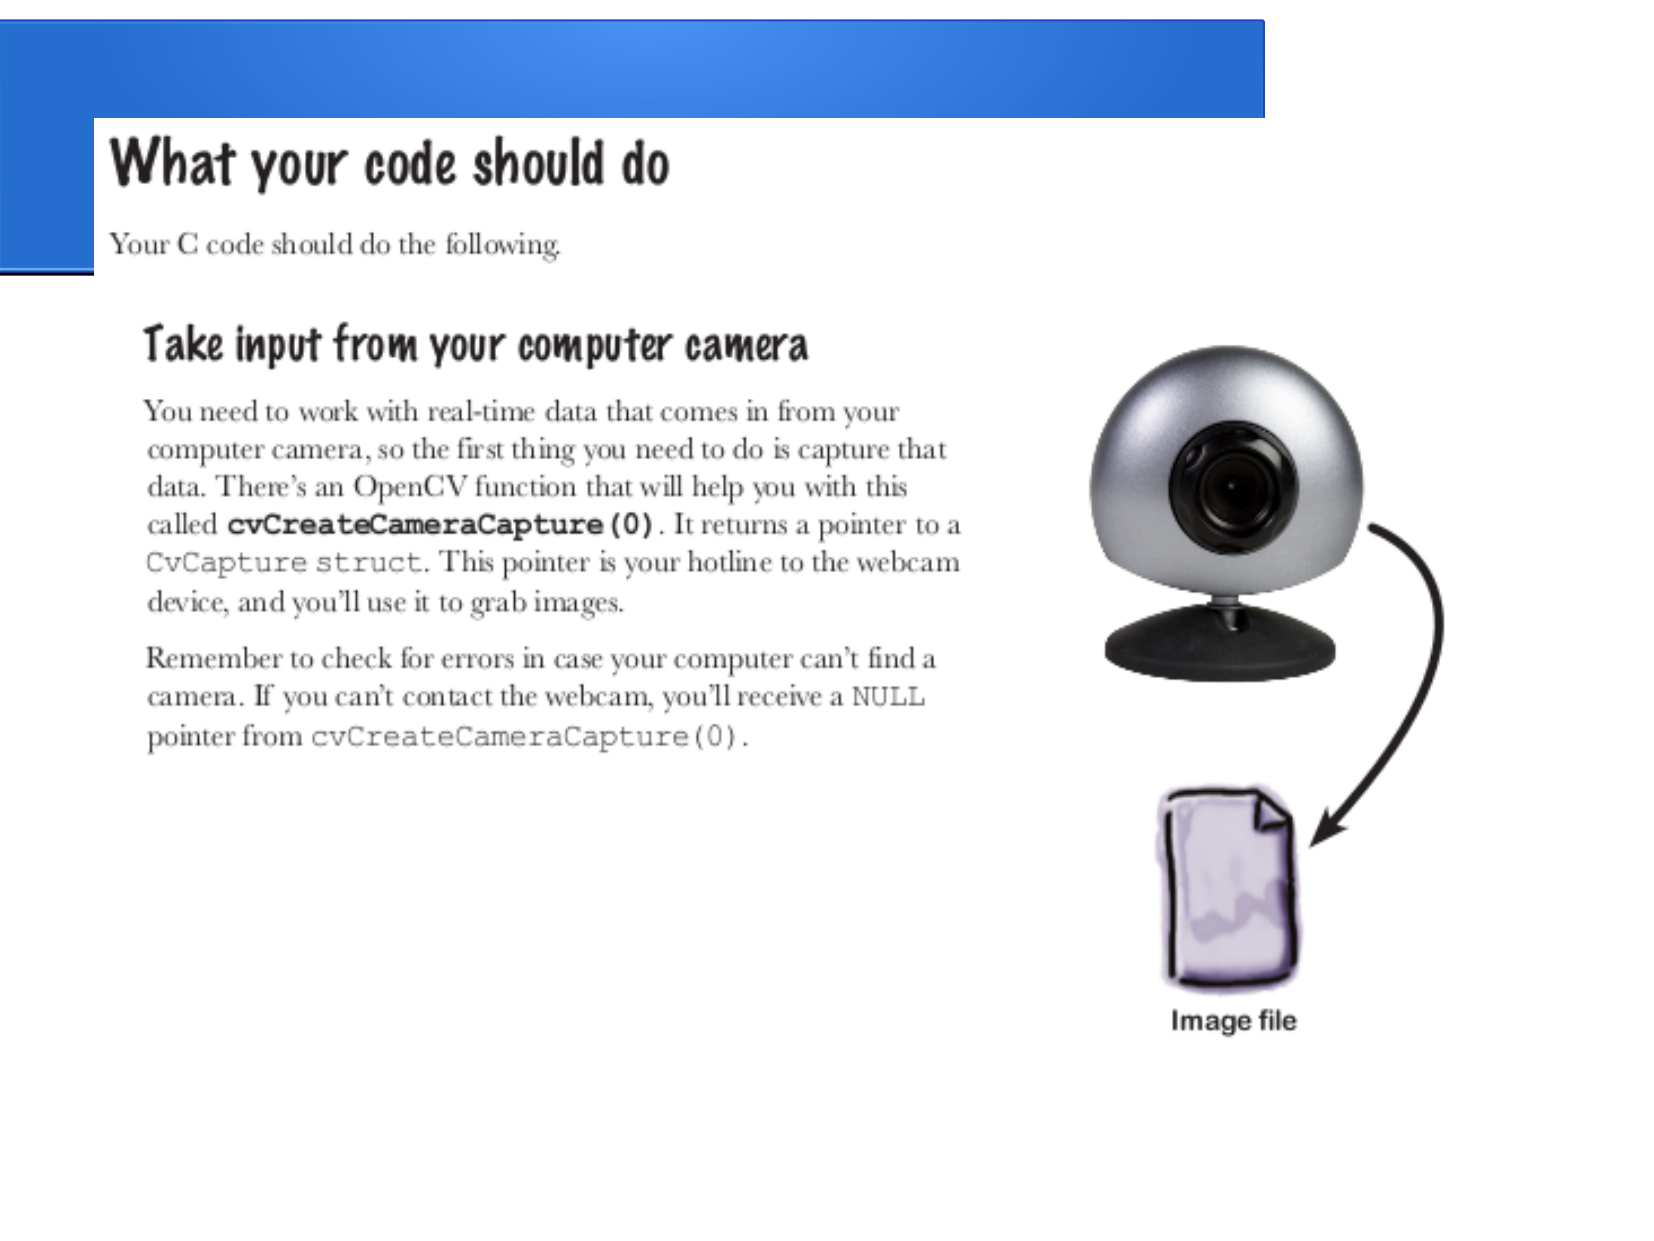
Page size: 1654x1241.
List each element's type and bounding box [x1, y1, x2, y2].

picture [94, 118, 1501, 1099]
